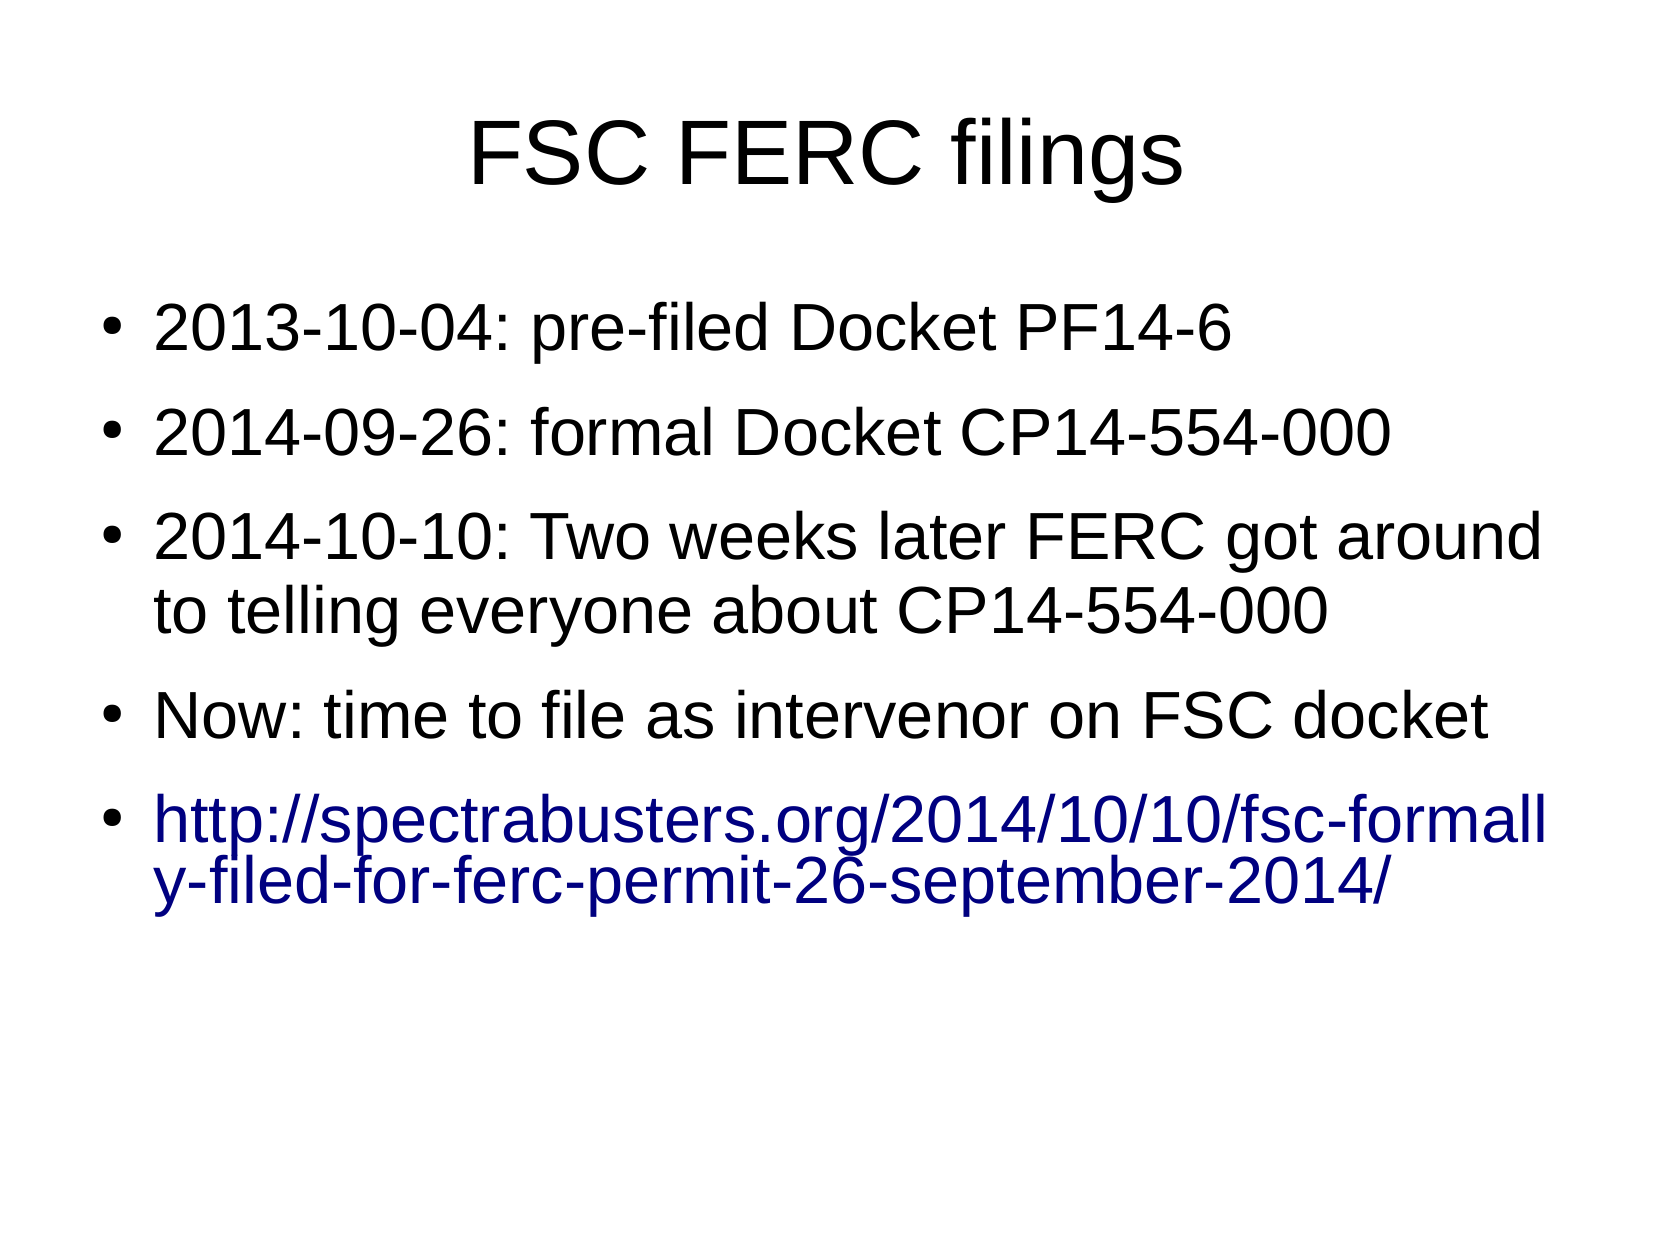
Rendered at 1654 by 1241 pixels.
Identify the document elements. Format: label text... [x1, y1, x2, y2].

list 2013-10-04: pre-filed Docket PF14-6 2014-09-26: formal Docket CP14-554-000 2014-10-10: Two weeks later FERC got around to telling everyone about CP14-554-000 Now: time to file as intervenor on FSC docket http://spectrabusters.org/2014/10/10/fsc-formally-filed-for-ferc-permit-26-september-2014/ [82, 290, 1571, 1010]
title FSC FERC filings [82, 49, 1571, 257]
